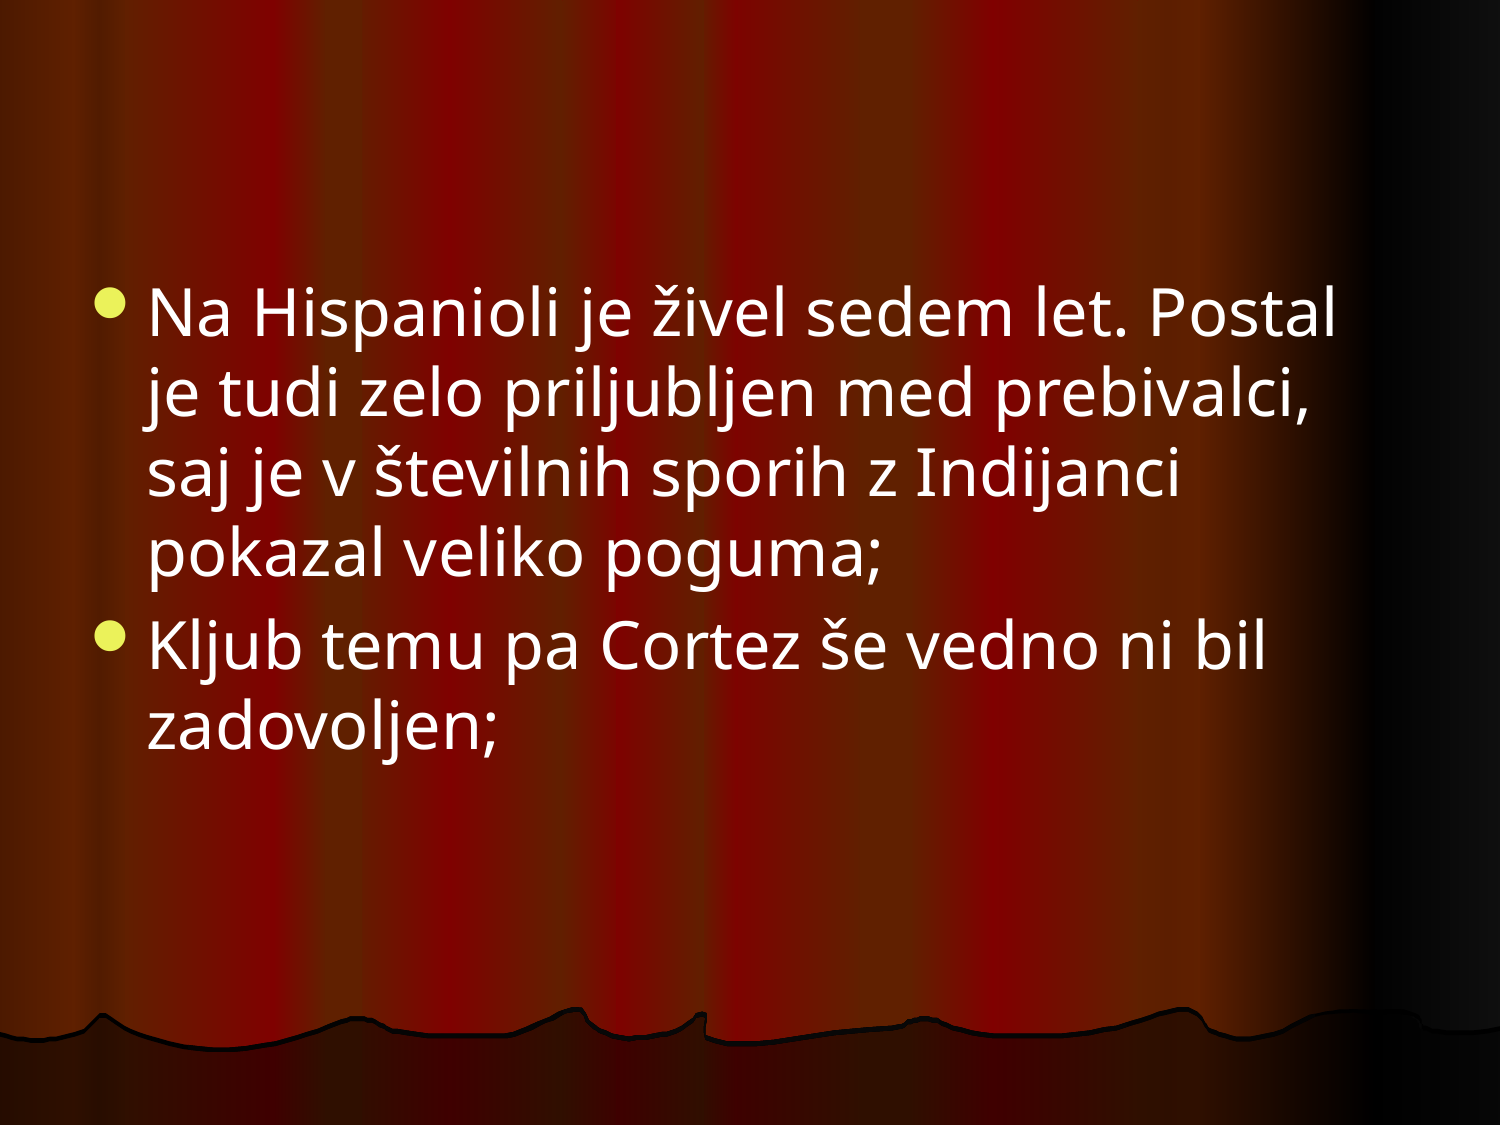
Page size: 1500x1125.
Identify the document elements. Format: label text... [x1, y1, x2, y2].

list Na Hispanioli je živel sedem let. Postal je tudi zelo priljubljen med prebivalci, saj je v številnih sporih z Indijanci pokazal veliko poguma; Kljub temu pa Cortez še vedno ni bil zadovoljen; [75, 262, 1425, 1006]
